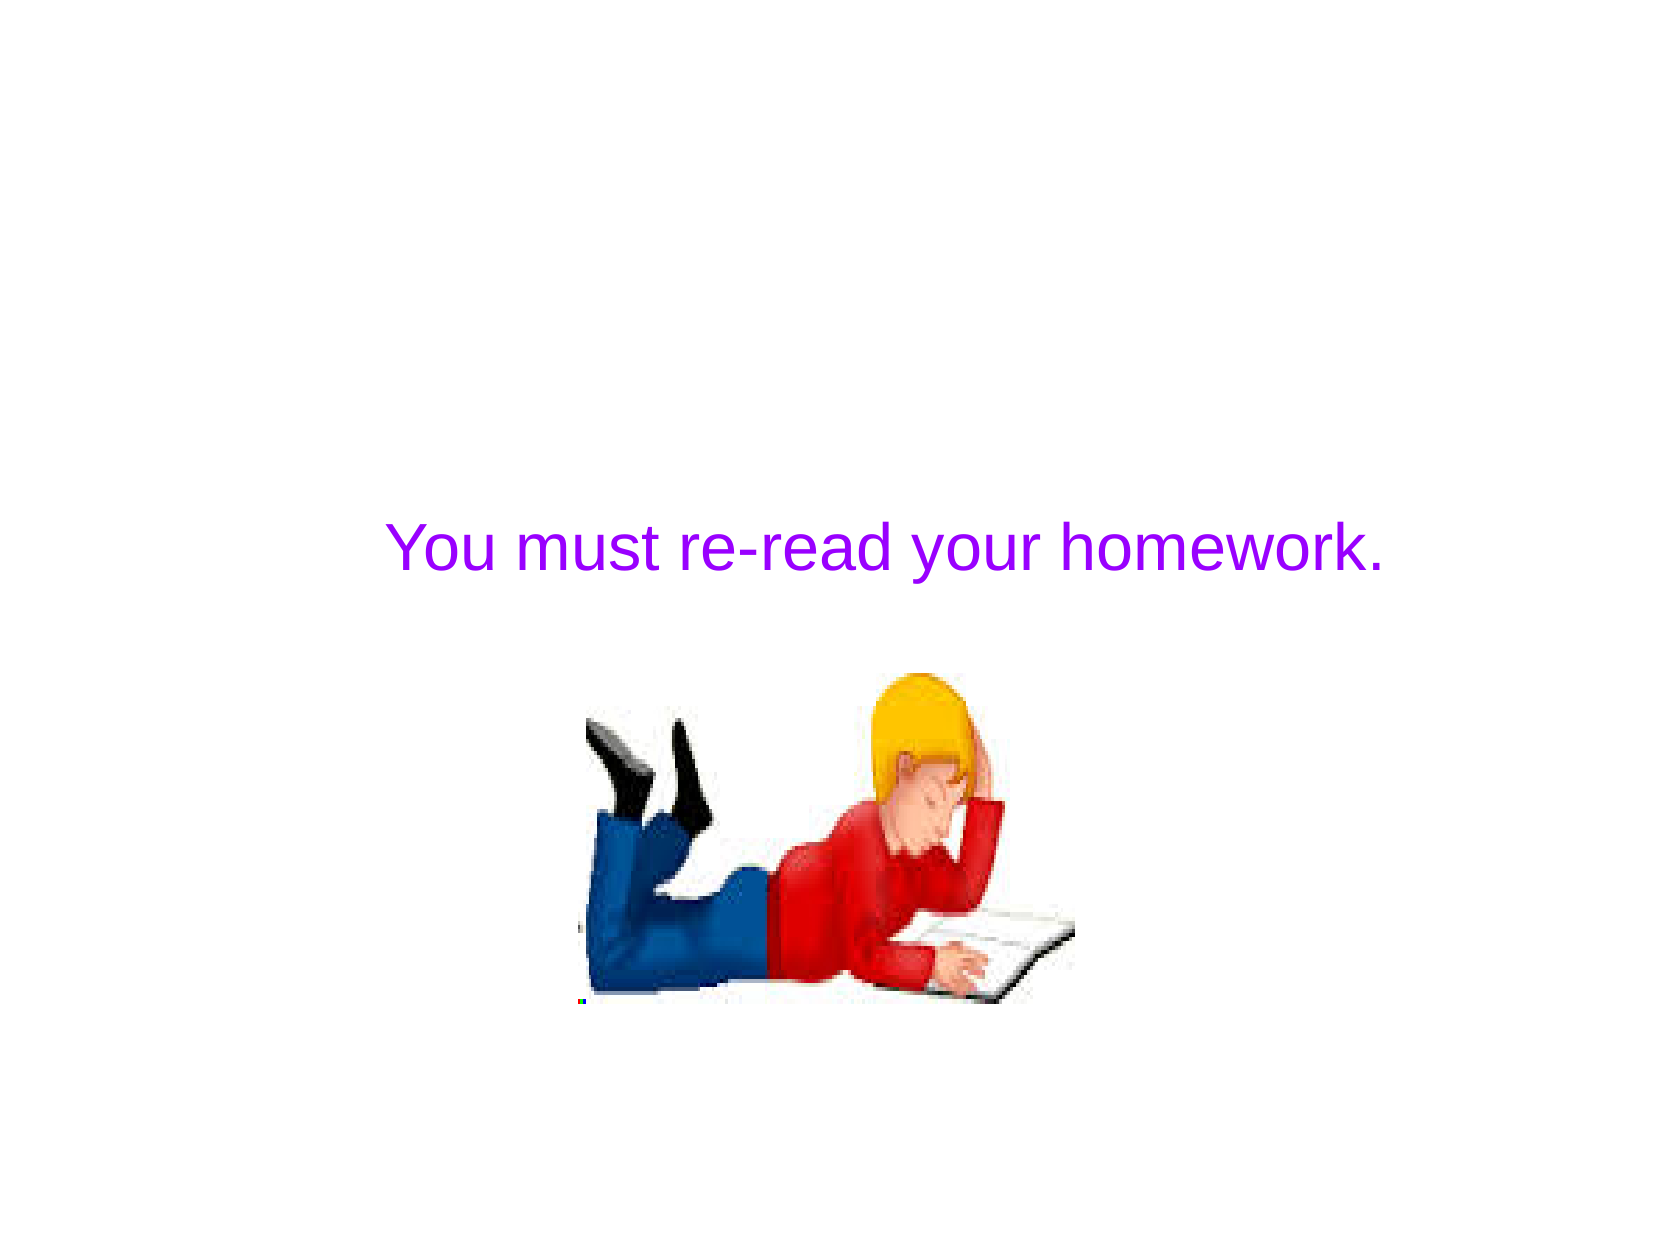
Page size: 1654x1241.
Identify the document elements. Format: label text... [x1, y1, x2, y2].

picture [578, 673, 1075, 1004]
subtitle You must re-read your homework. [141, 67, 1630, 1028]
